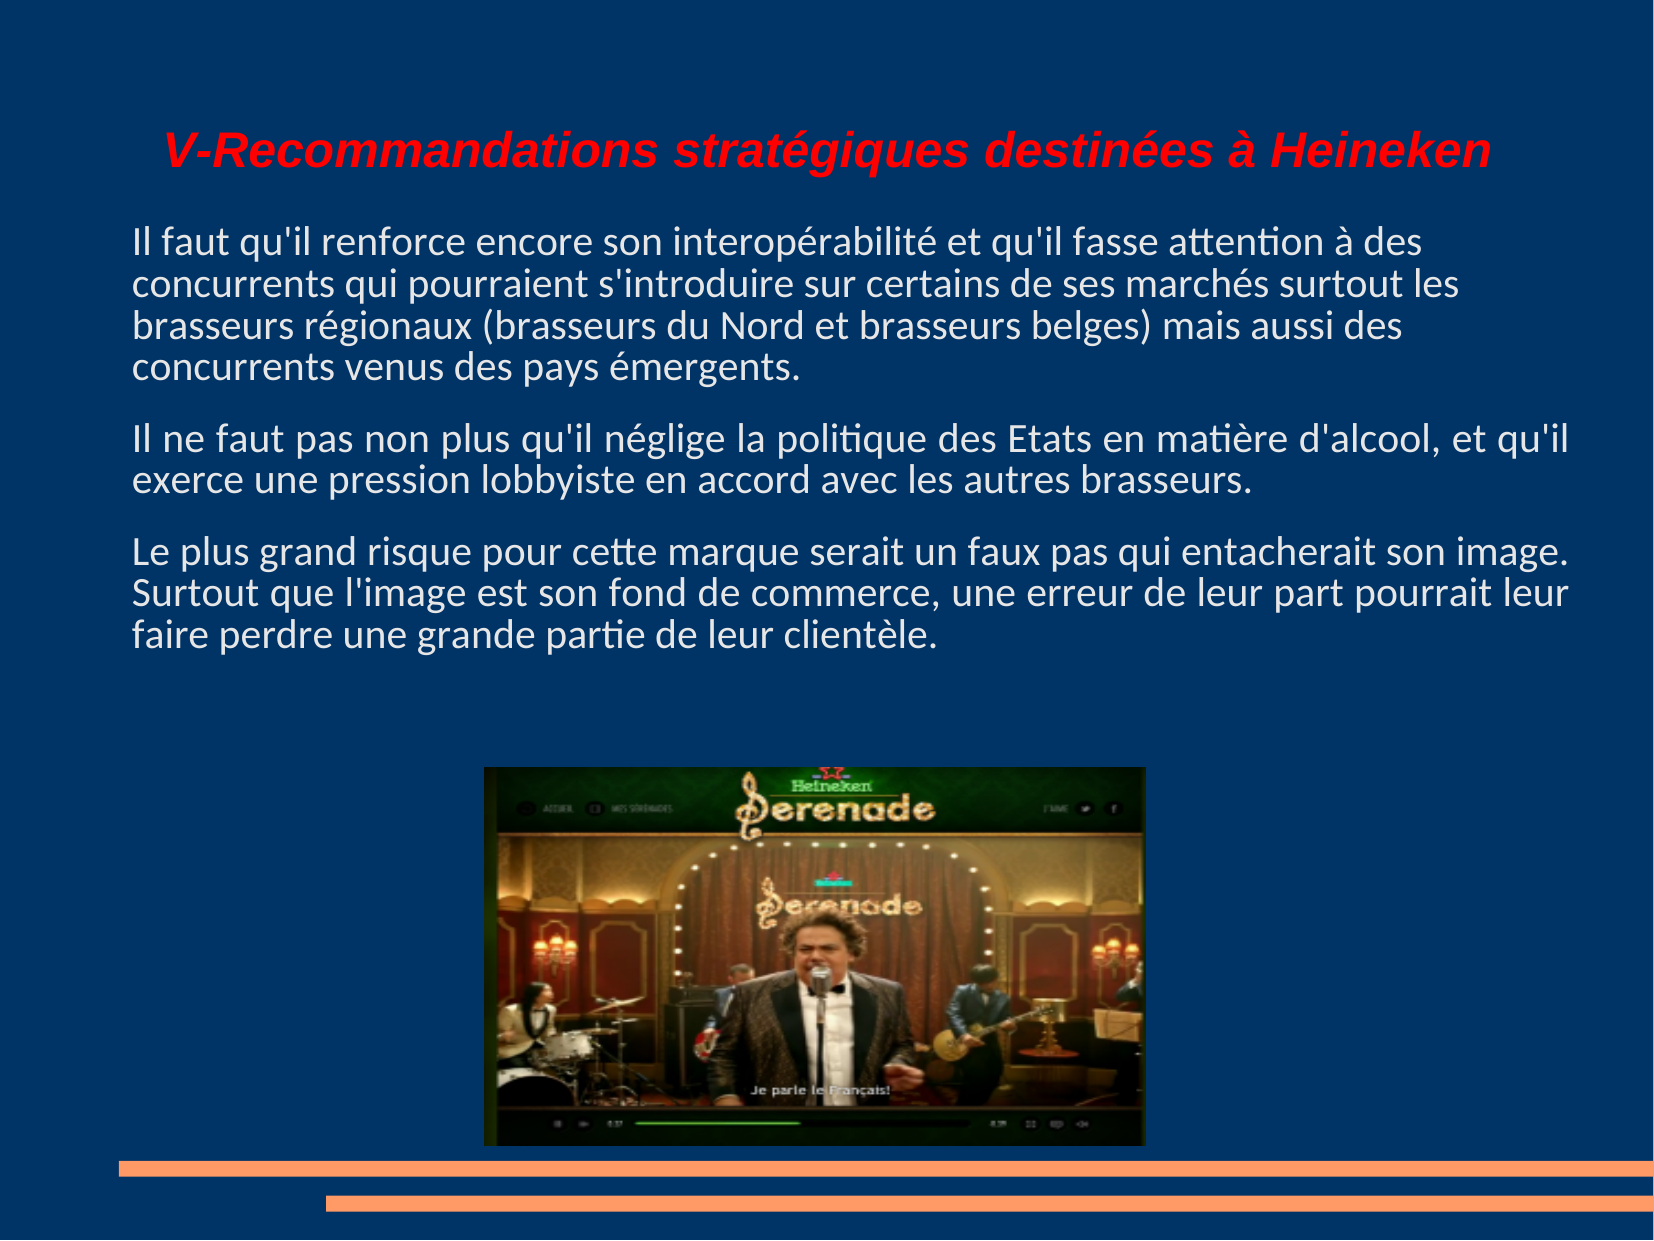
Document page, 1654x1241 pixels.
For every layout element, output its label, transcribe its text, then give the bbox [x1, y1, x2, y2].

picture [484, 767, 1146, 1146]
list Il faut qu'il renforce encore son interopérabilité et qu'il fasse attention à des concurrents qui pourraient s'introduire sur certains de ses marchés surtout les brasseurs régionaux (brasseurs du Nord et brasseurs belges) mais aussi des concurrents venus des pays émergents. Il ne faut pas non plus qu'il néglige la politique des Etats en matière d'alcool, et qu'il exerce une pression lobbyiste en accord avec les autres brasseurs. Le plus grand risque pour cette marque serait un faux pas qui entacherait son image. Surtout que l'image est son fond de commerce, une erreur de leur part pourrait leur faire perdre une grande partie de leur clientèle. [131, 224, 1571, 792]
title V-Recommandations stratégiques destinées à Heineken [121, 46, 1534, 254]
